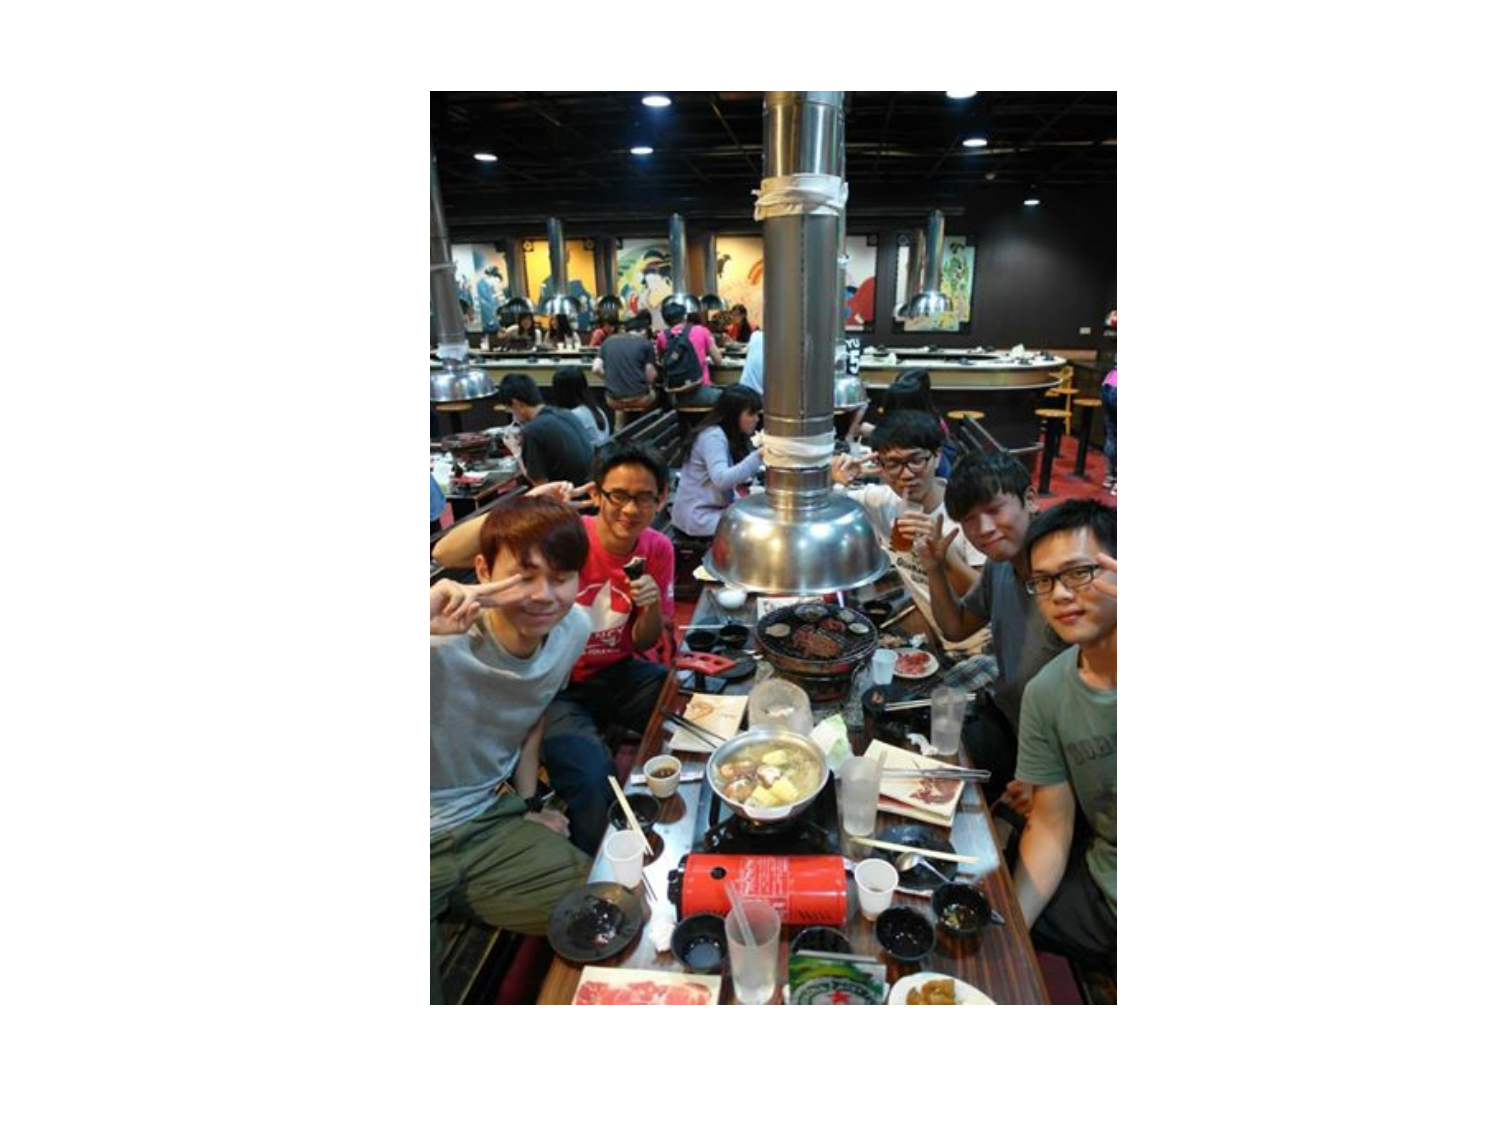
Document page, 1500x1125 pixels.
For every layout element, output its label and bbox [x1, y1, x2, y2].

picture [430, 91, 1117, 1005]
